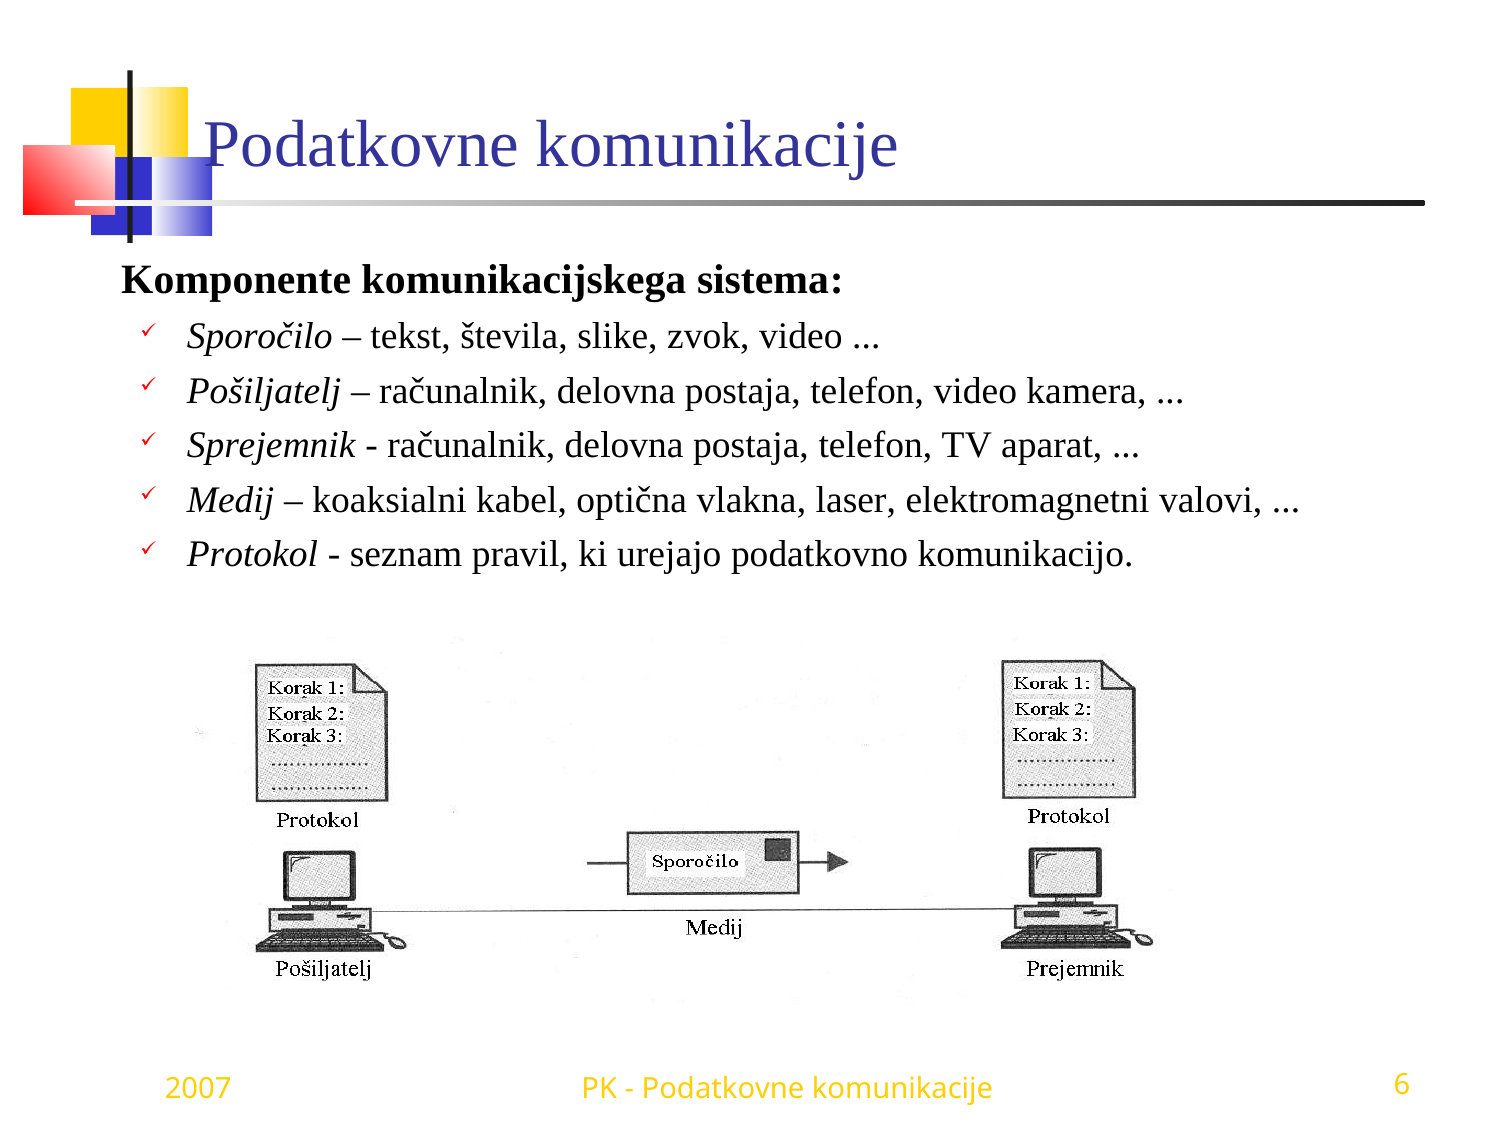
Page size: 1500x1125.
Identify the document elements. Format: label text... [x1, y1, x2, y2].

text_box 2007 [150, 1037, 463, 1113]
title Podatkovne komunikacije [188, 92, 1468, 188]
text_box [195, 636, 1247, 1004]
text_box PK - Podatkovne komunikacije [549, 1037, 1026, 1113]
text_box <number> [1112, 1037, 1426, 1113]
list Komponente komunikacijskega sistema: Sporočilo – tekst, števila, slike, zvok, video ... Pošiljatelj – računalnik, delovna postaja, telefon, video kamera, ... Sprejemnik - računalnik, delovna postaja, telefon, TV aparat, ... Medij – koaksialni kabel, optična vlakna, laser, elektromagnetni valovi, ... Protokol - seznam pravil, ki urejajo podatkovno komunikacijo. [50, 249, 1469, 751]
